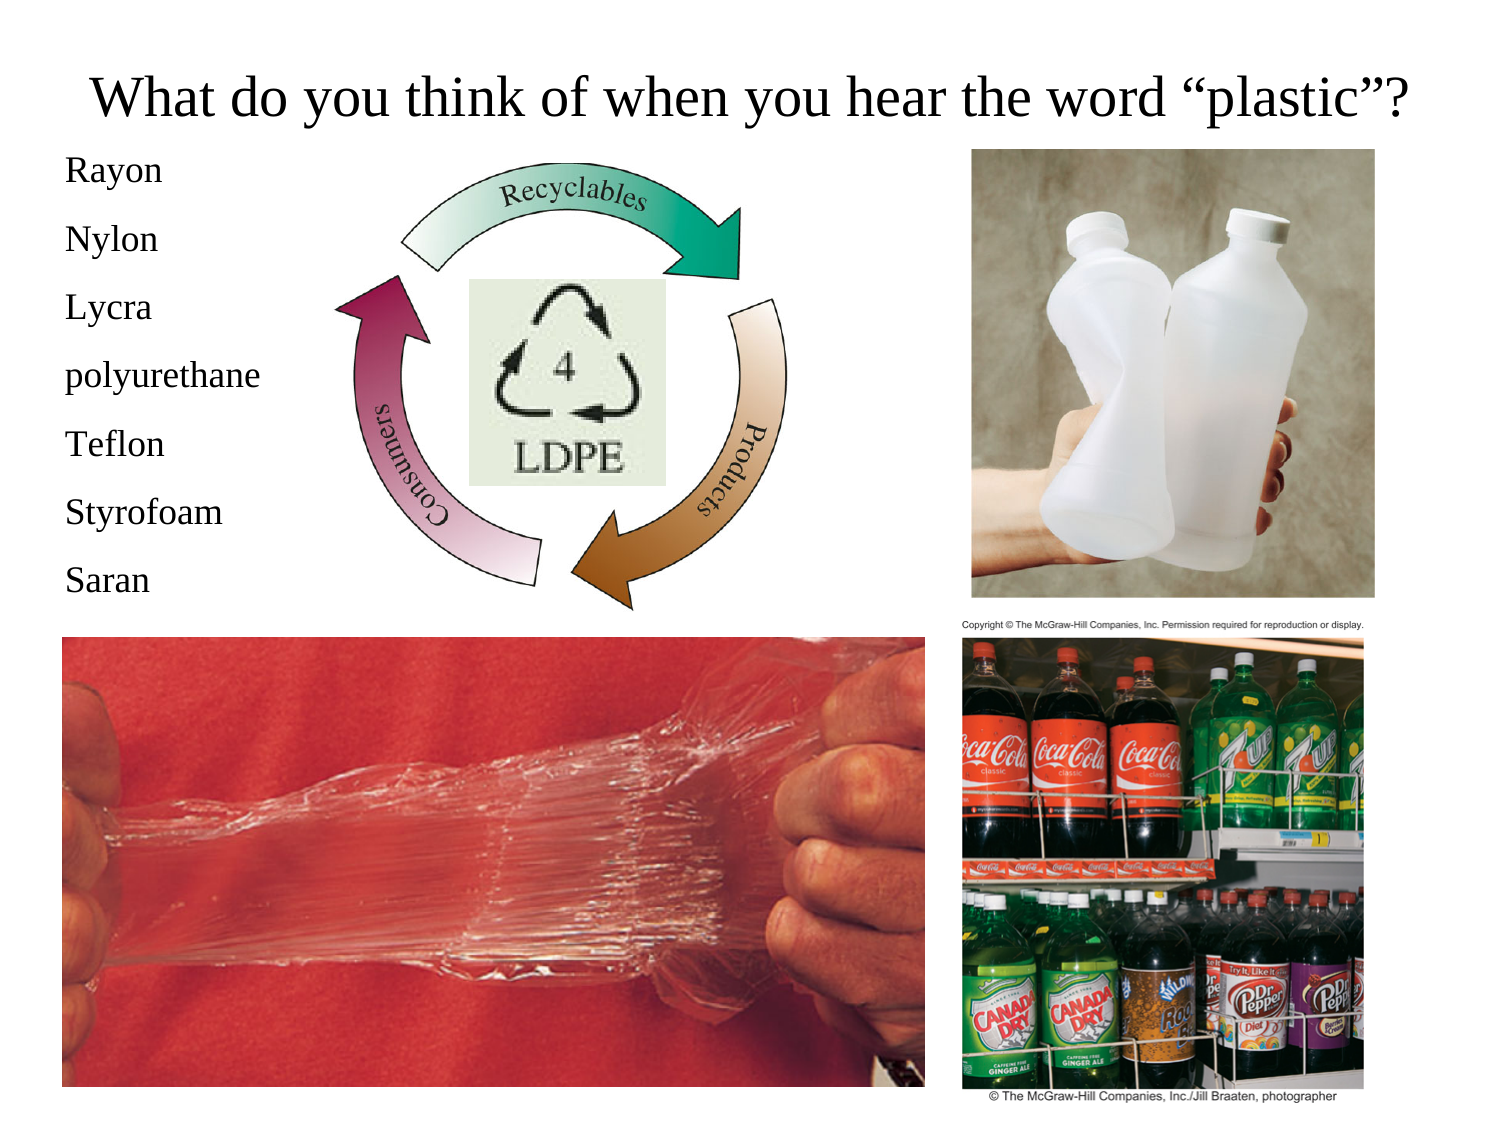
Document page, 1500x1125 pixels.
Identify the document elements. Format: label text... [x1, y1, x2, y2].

chart [62, 637, 925, 1087]
chart [971, 149, 1375, 598]
picture [962, 621, 1364, 1103]
text_box What do you think of when you hear the word “plastic”? [74, 50, 1426, 136]
chart [332, 164, 788, 612]
text_box Rayon Nylon Lycra polyurethane Teflon Styrofoam Saran [49, 137, 363, 609]
